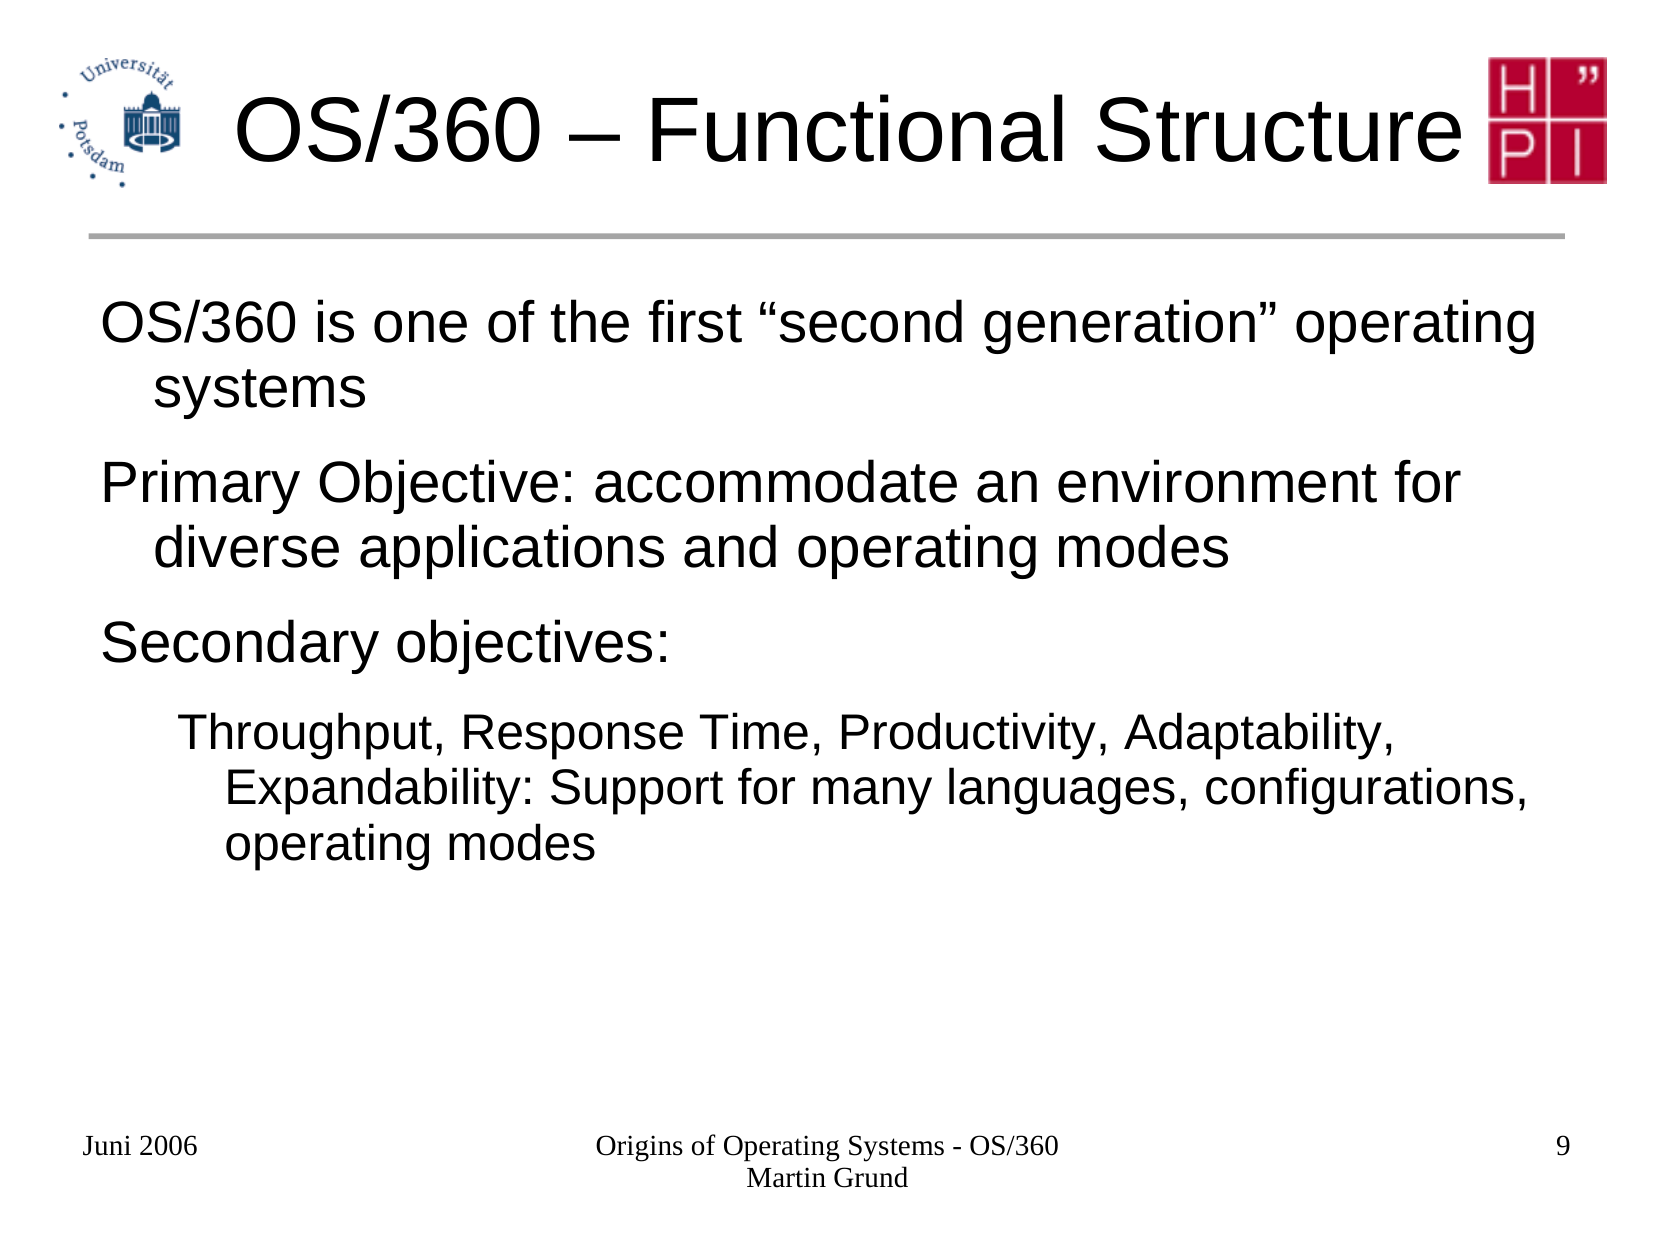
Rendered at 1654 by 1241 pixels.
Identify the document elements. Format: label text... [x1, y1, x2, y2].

list OS/360 is one of the first “second generation” operating systems Primary Objective: accommodate an environment for diverse applications and operating modes Secondary objectives: Throughput, Response Time, Productivity, Adaptability, Expandability: Support for many languages, configurations, operating modes [82, 290, 1571, 1109]
picture [1488, 57, 1607, 184]
picture [59, 58, 181, 188]
title OS/360 – Functional Structure [230, 25, 1471, 233]
